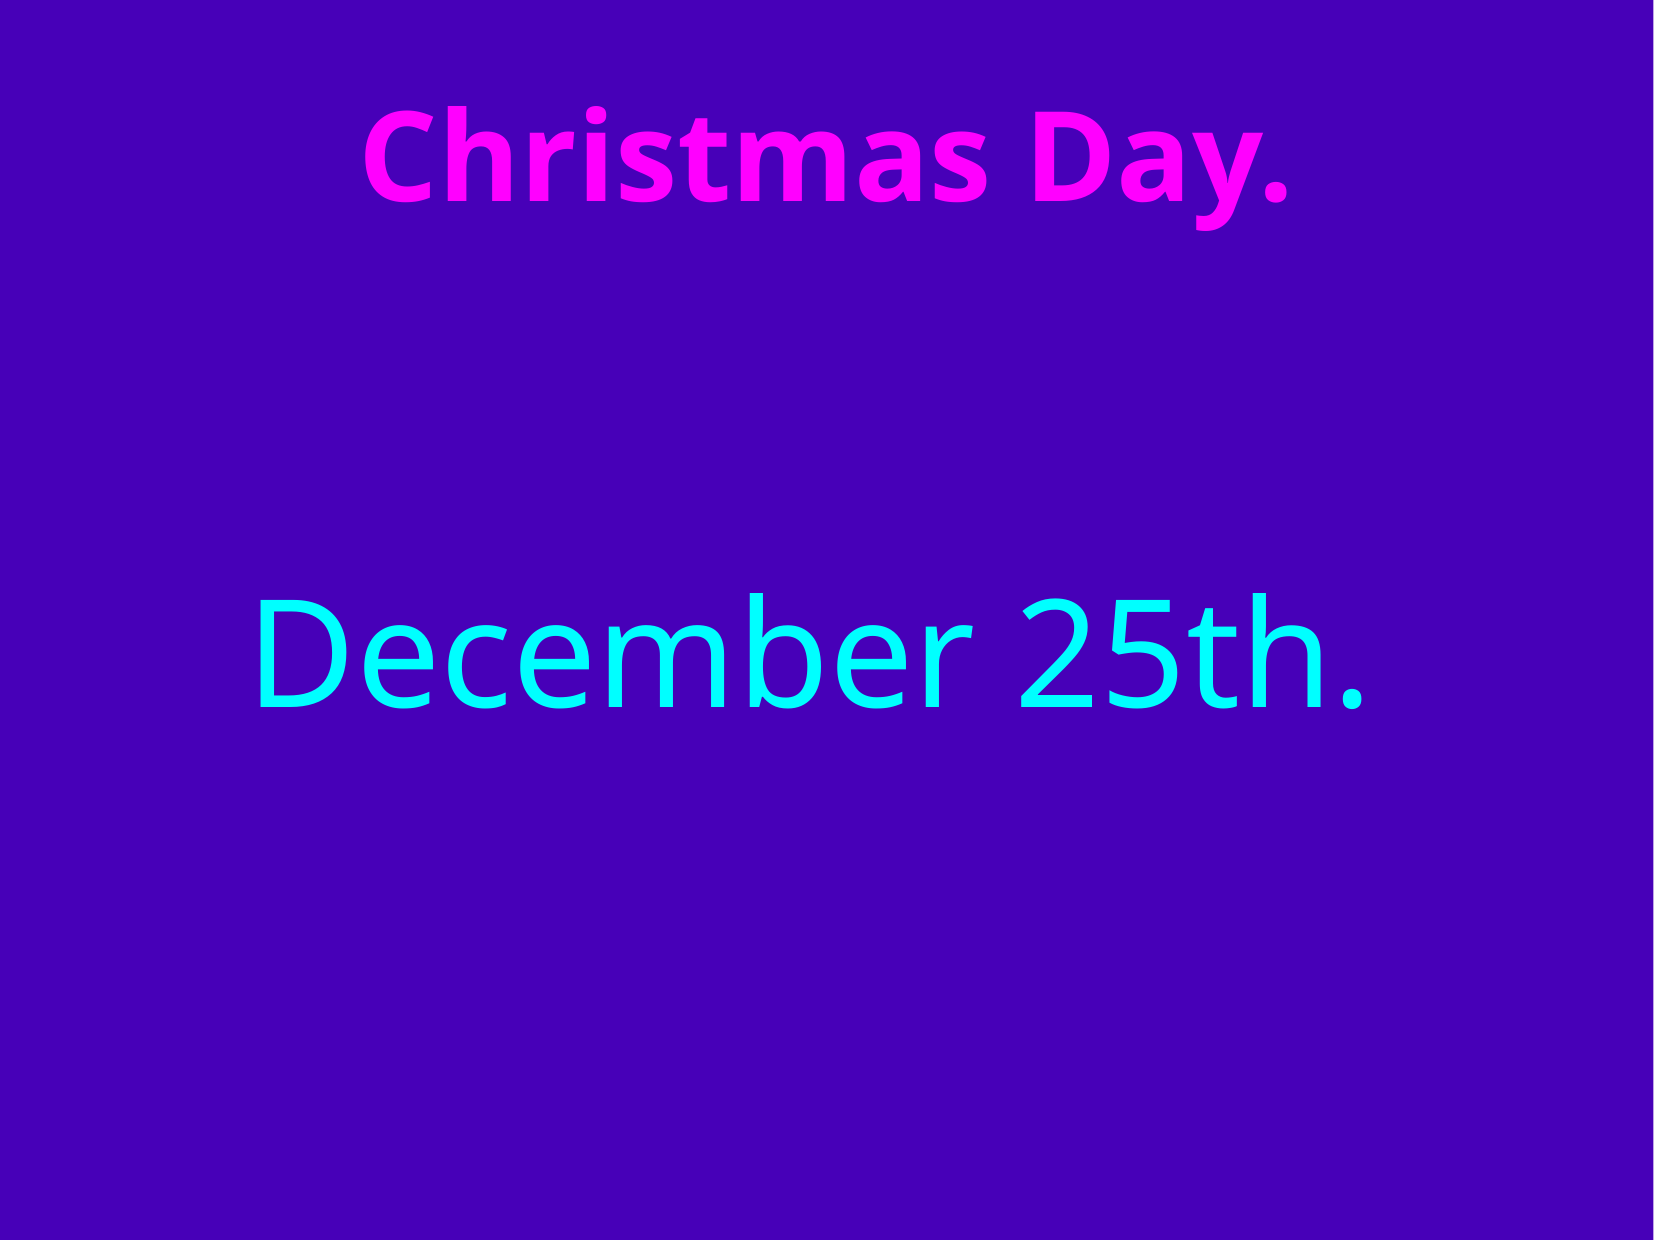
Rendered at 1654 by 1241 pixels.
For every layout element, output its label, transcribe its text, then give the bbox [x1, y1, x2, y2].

subtitle December 25th. [82, 290, 1538, 1010]
title Christmas Day. [82, 49, 1571, 257]
